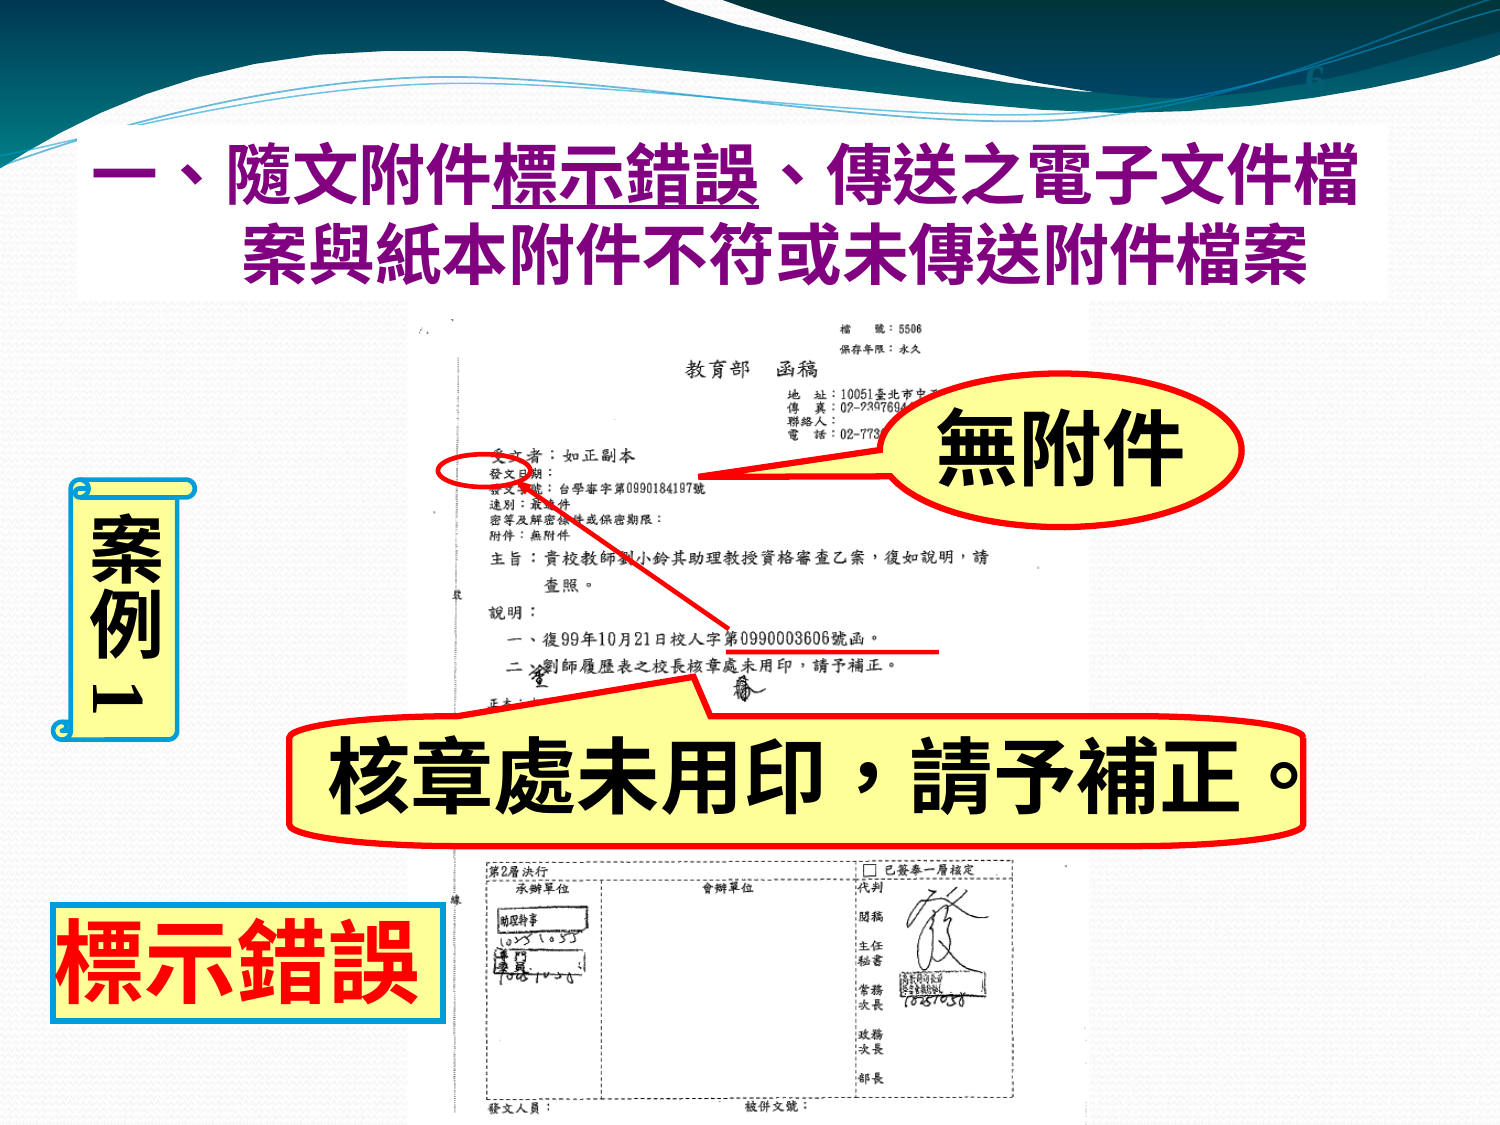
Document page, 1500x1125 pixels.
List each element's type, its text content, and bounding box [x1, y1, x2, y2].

text_box [437, 454, 531, 488]
text_box [1305, 42, 1431, 103]
text_box 案例1 [53, 479, 195, 740]
text_box 標示錯誤 [53, 904, 443, 1022]
text_box [458, 676, 711, 716]
text_box 無附件 [698, 373, 1242, 528]
chart [407, 846, 1090, 1125]
text_box 一、隨文附件標示錯誤、傳送之電子文件檔 案與紙本附件不符或未傳送附件檔案 [77, 125, 1388, 300]
chart [407, 300, 1090, 716]
text_box 核章處未用印，請予補正。 [289, 716, 1365, 832]
text_box [299, 832, 1293, 847]
